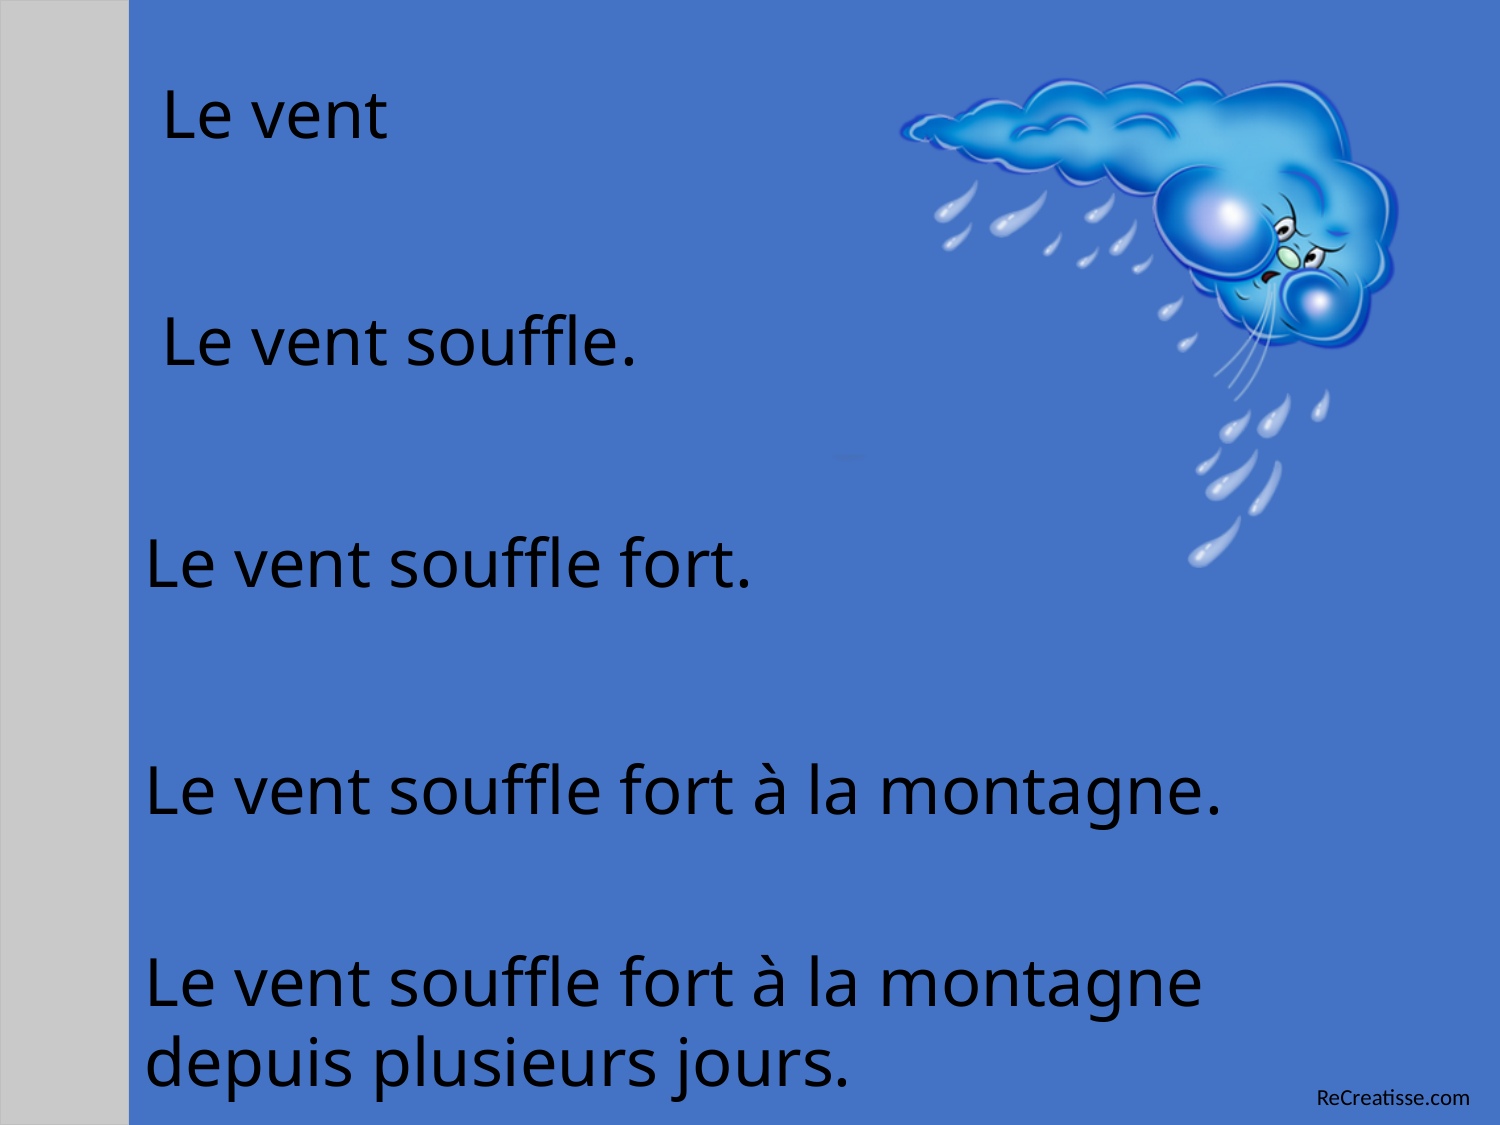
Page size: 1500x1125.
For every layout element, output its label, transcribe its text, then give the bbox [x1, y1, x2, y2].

table_cell [129, 450, 686, 514]
table_cell [129, 900, 1500, 1125]
picture [686, 64, 1432, 593]
table_cell [129, 225, 686, 450]
text_box Le vent [147, 65, 404, 160]
table_cell [129, 450, 1500, 675]
table_cell [129, 675, 1500, 900]
table_header [129, 0, 1500, 225]
text_box ReCreatisse.com [1302, 1075, 1486, 1118]
text_box [0, 0, 129, 1125]
table_cell [1432, 225, 1500, 450]
text_box Le vent souffle fort. [129, 514, 769, 609]
text_box Le vent souffle fort à la montagne depuis plusieurs jours. [129, 933, 1220, 1108]
text_box Le vent souffle fort à la montagne. [129, 740, 1238, 835]
text_box Le vent souffle. [147, 291, 654, 386]
